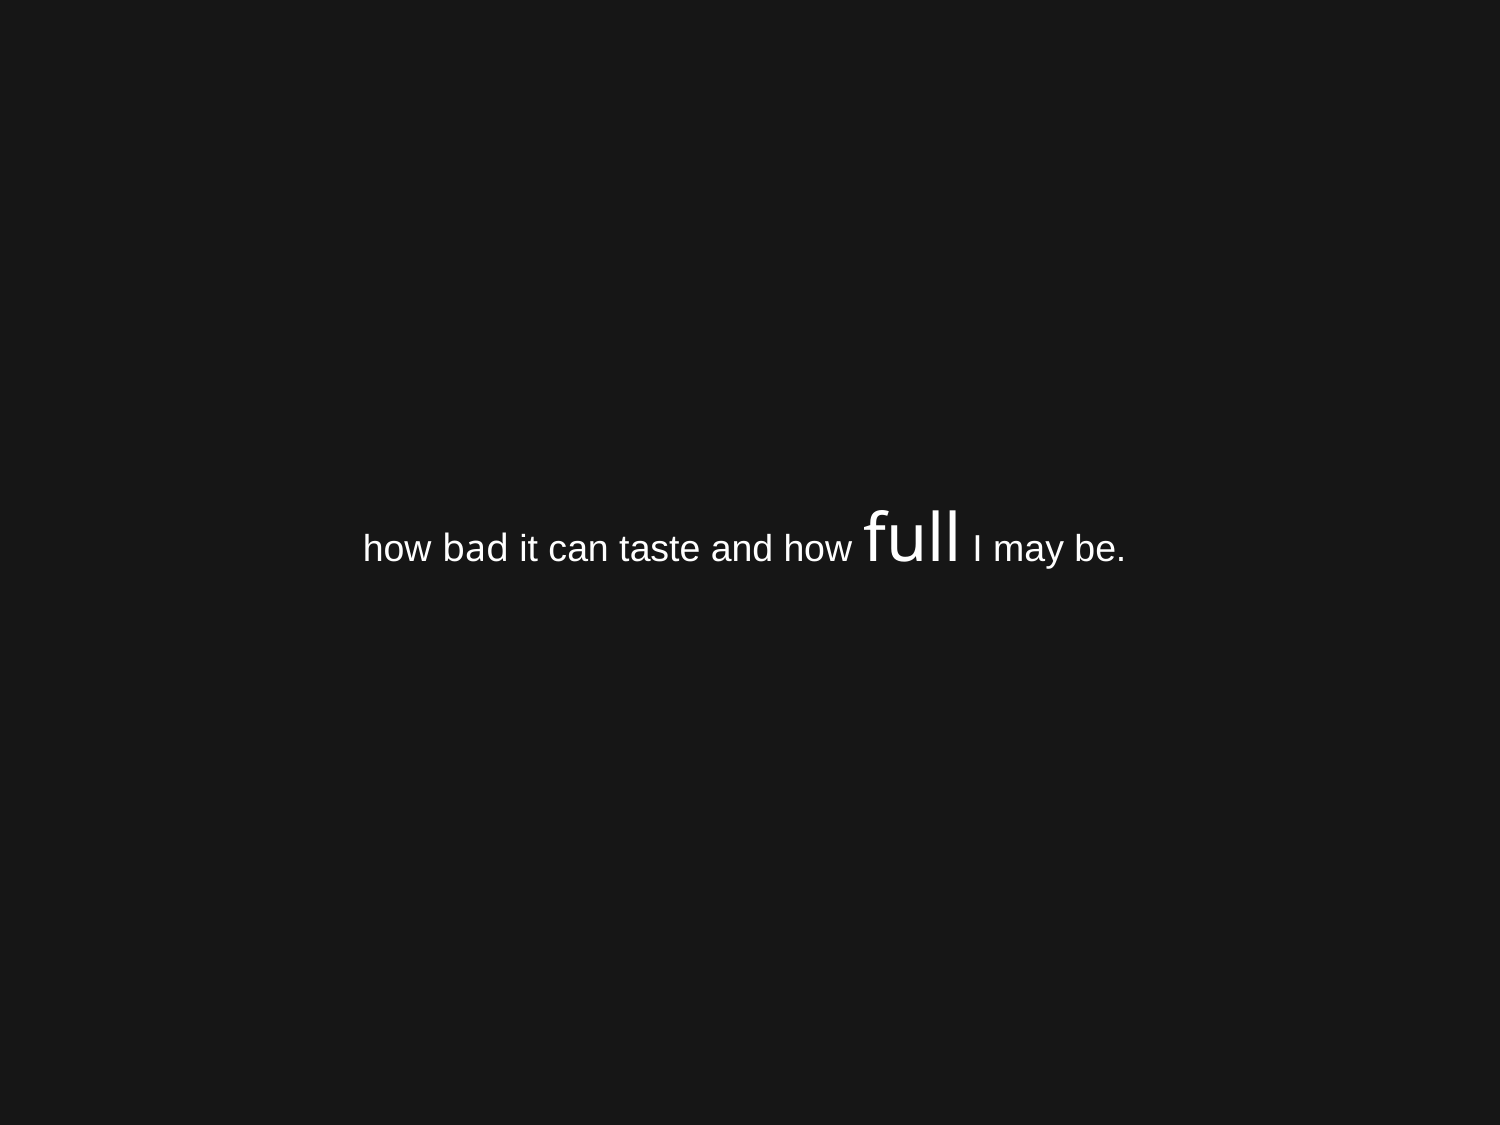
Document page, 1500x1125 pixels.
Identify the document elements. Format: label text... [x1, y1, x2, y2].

text_box how bad it can taste and how full I may be. [0, 487, 1500, 628]
